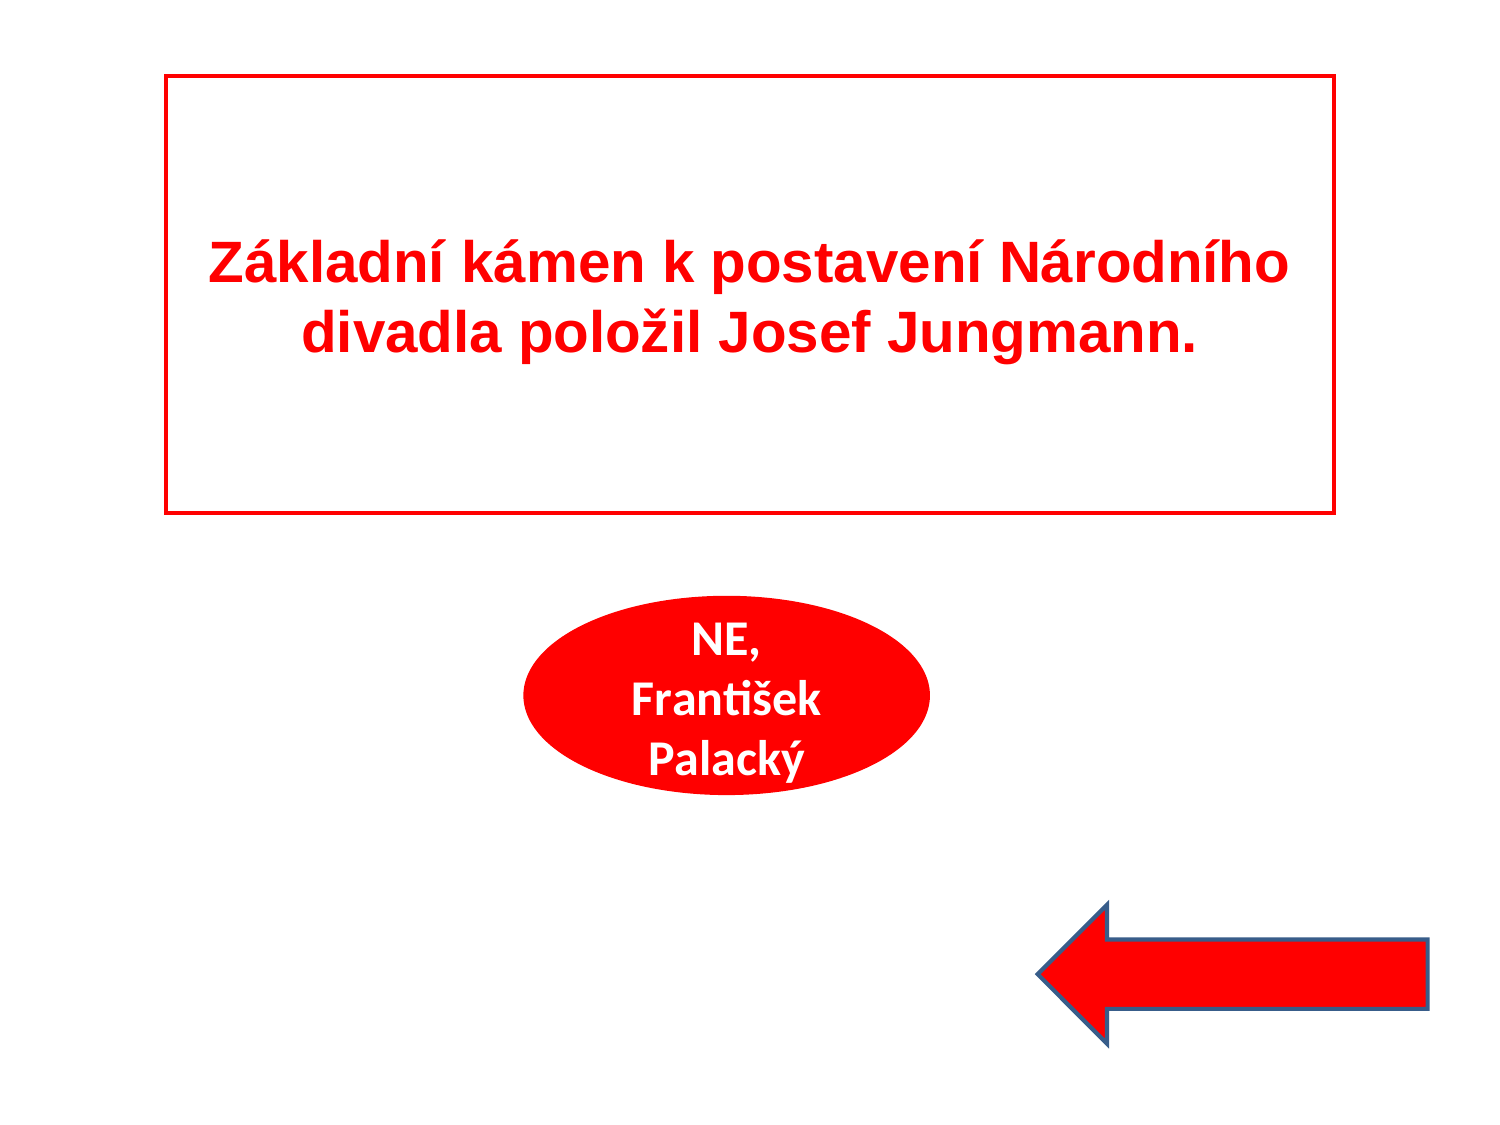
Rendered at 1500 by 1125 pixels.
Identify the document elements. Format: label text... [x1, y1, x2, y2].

text_box [1037, 904, 1428, 1044]
text_box Základní kámen k postavení Národního divadla položil Josef Jungmann. [165, 76, 1335, 513]
text_box NE, František Palacký [525, 597, 928, 793]
